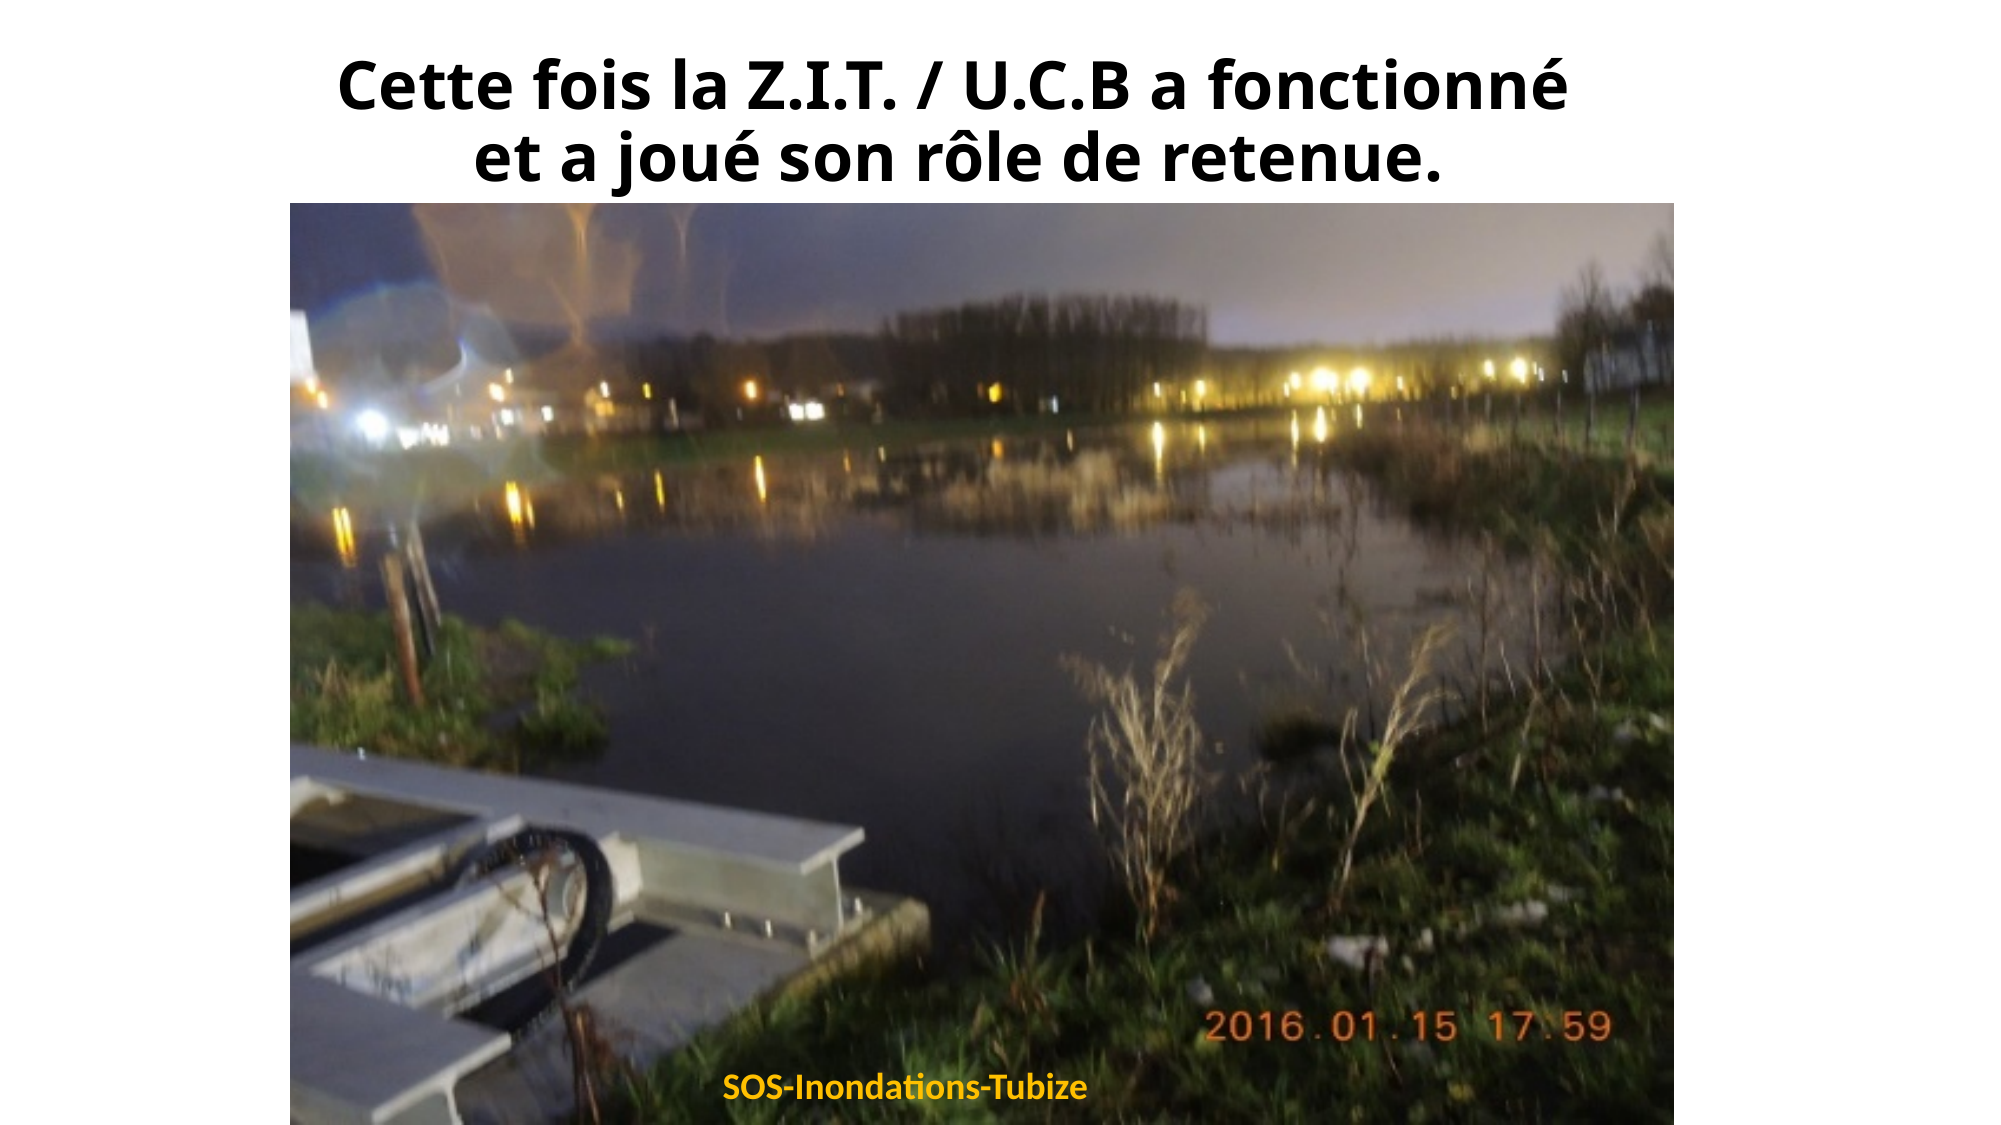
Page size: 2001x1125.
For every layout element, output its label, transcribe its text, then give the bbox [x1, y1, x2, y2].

title Cette fois la Z.I.T. / U.C.B a fonctionné et a joué son rôle de retenue. [114, 38, 2000, 210]
text_box SOS-Inondations-Tubize [707, 1054, 1110, 1115]
picture [290, 203, 1674, 1125]
